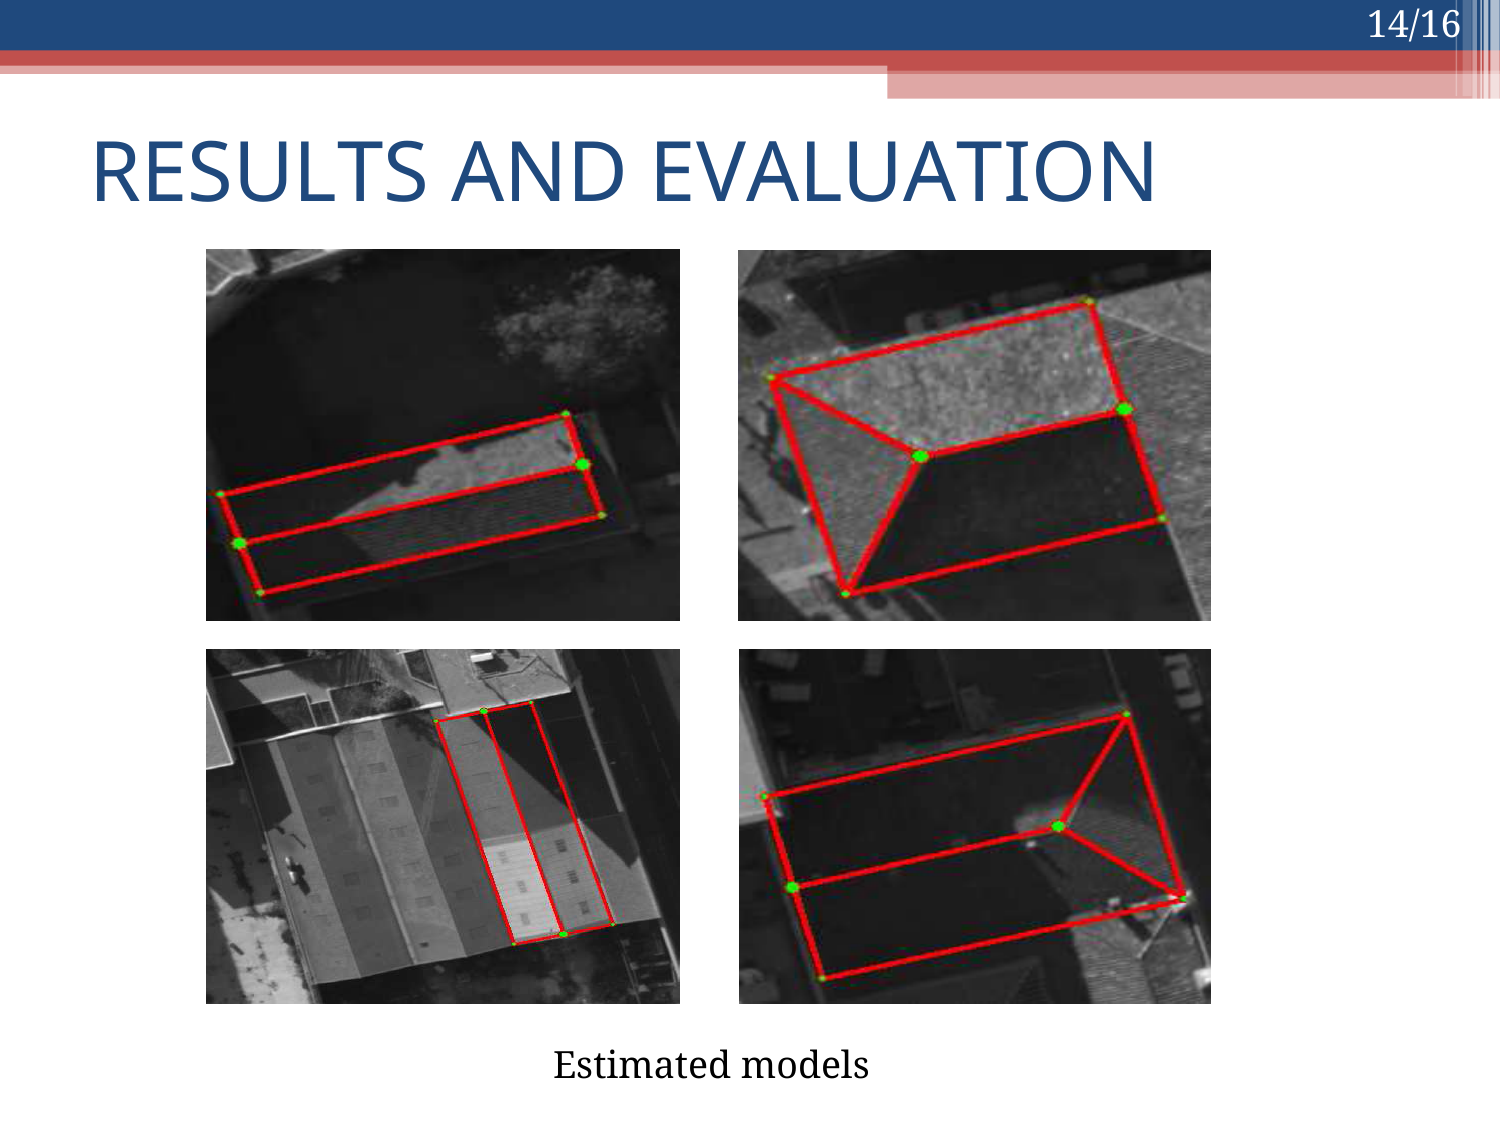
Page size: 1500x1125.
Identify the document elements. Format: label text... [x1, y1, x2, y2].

text_box Estimated models [342, 1033, 1081, 1094]
list Reconstruction of one facet Comparison DEM/Direct Approach [82, 0, 1433, 1125]
title RESULTS AND EVALUATION [75, 105, 1426, 234]
text_box <numéro>/16 [1309, 0, 1477, 60]
picture [738, 250, 1211, 621]
picture [206, 649, 680, 1004]
picture [206, 249, 680, 621]
picture [739, 649, 1211, 1004]
